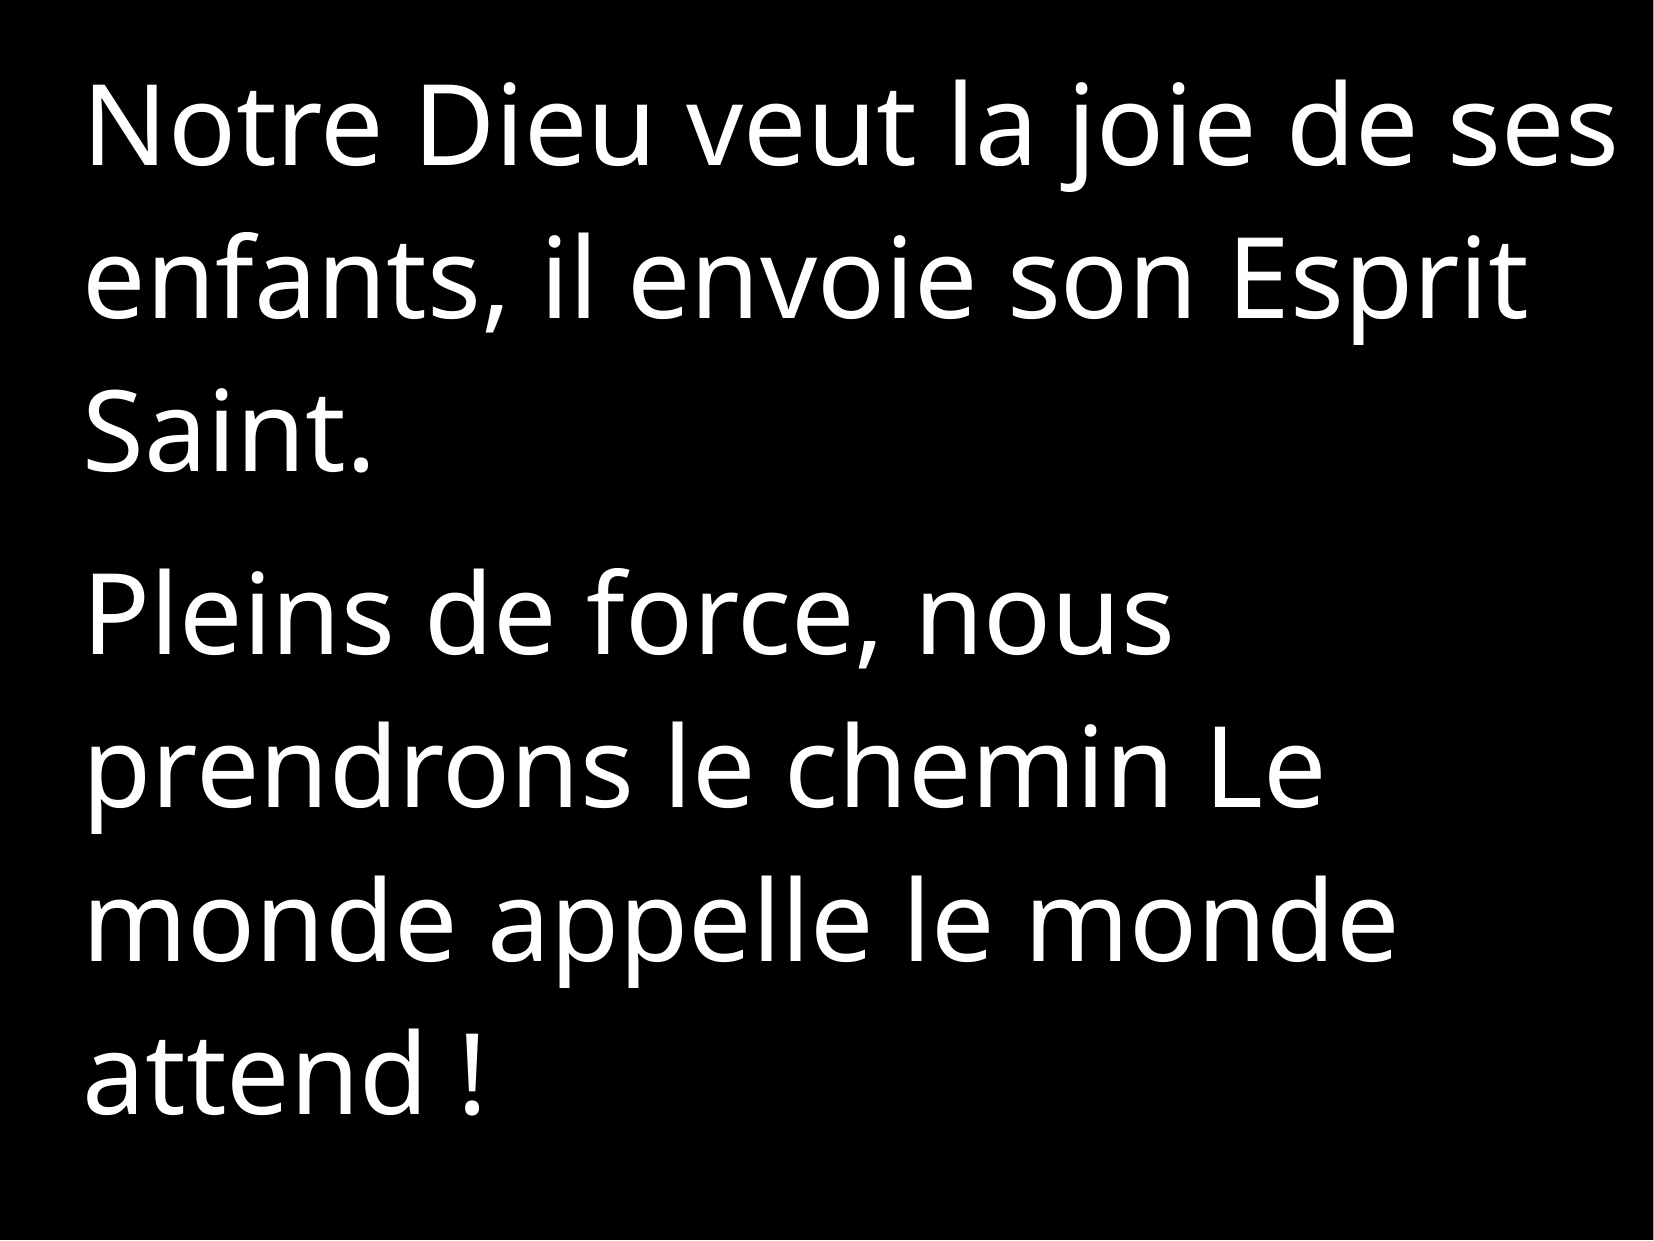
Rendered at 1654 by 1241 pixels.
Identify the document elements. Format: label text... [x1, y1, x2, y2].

list Notre Dieu veut la joie de ses enfants, il envoie son Esprit Saint. Pleins de force, nous prendrons le chemin Le monde appelle le monde attend ! [11, 45, 1627, 1173]
